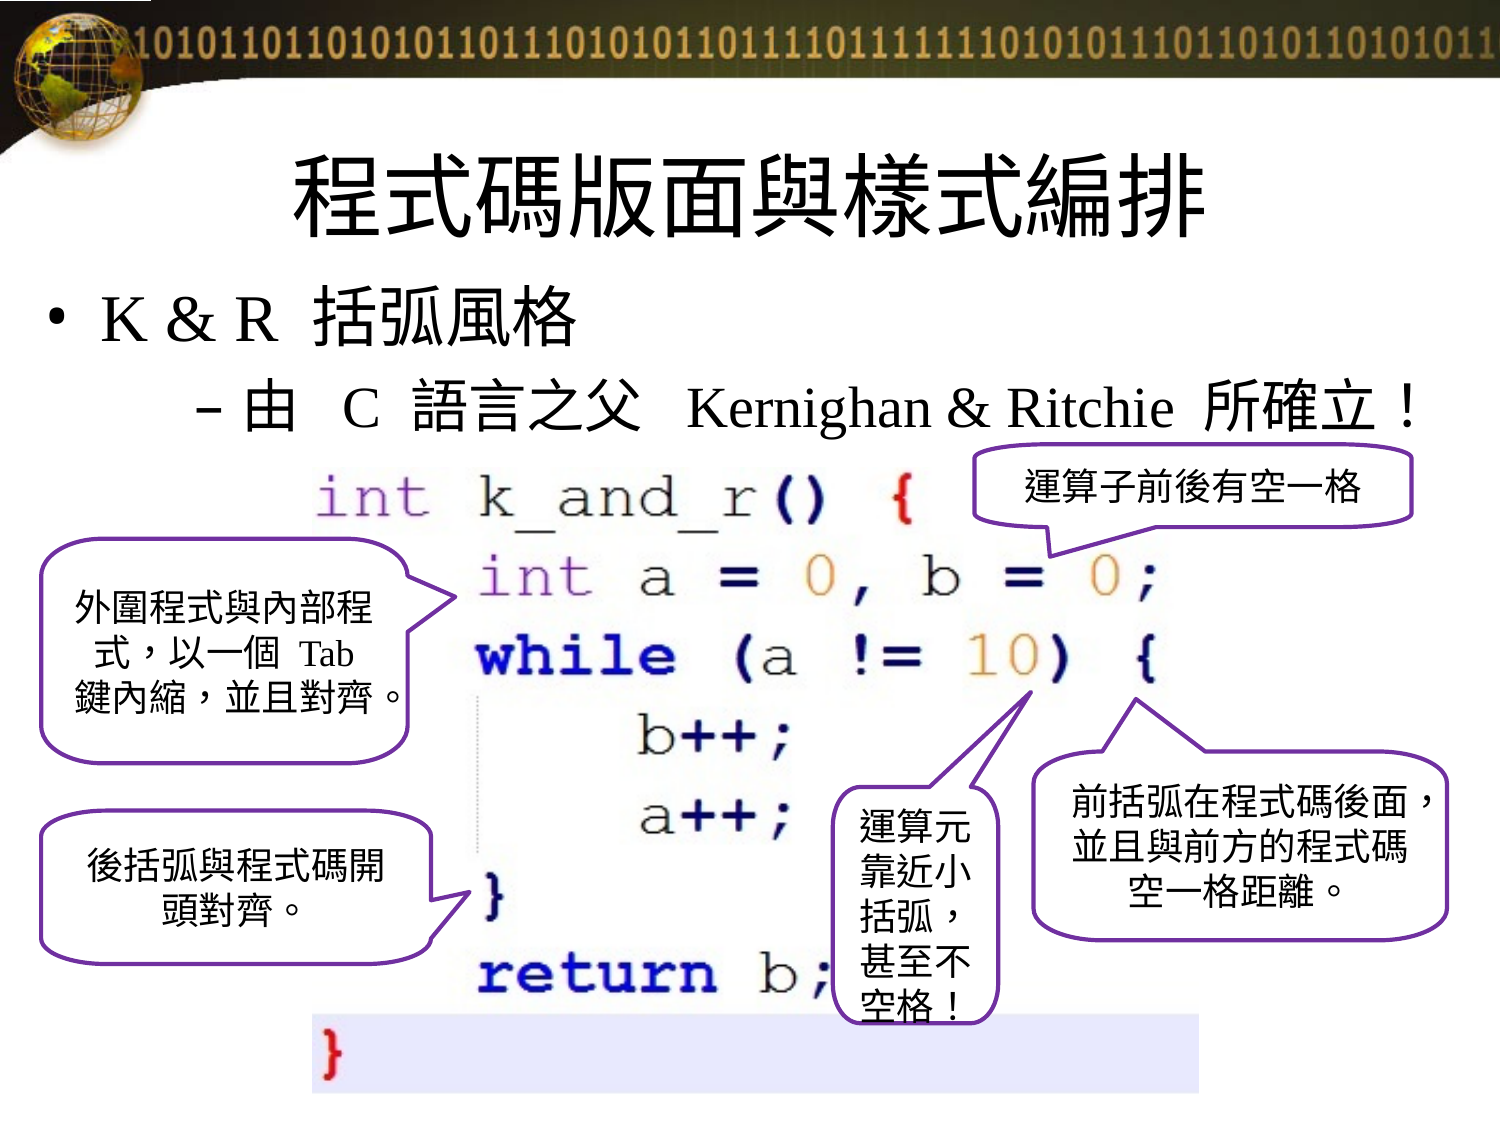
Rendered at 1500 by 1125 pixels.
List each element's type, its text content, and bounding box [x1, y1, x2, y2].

text_box 後括弧與程式碼開頭對齊。 [41, 810, 470, 965]
text_box 前括弧在程式碼後面，並且與前方的程式碼空一格距離。 [1033, 698, 1447, 941]
title 程式碼版面與樣式編排 [112, 99, 1388, 267]
picture [312, 467, 1199, 1096]
text_box 運算元靠近小括弧，甚至不空格！ [832, 691, 1032, 1024]
list K & R 括弧風格 由 C 語言之父 Kernighan & Ritchie 所確立！ [29, 267, 1459, 1083]
text_box 外圍程式與內部程式，以一個 Tab 鍵內縮，並且對齊。 [41, 538, 456, 764]
text_box 運算子前後有空一格 [974, 444, 1412, 557]
